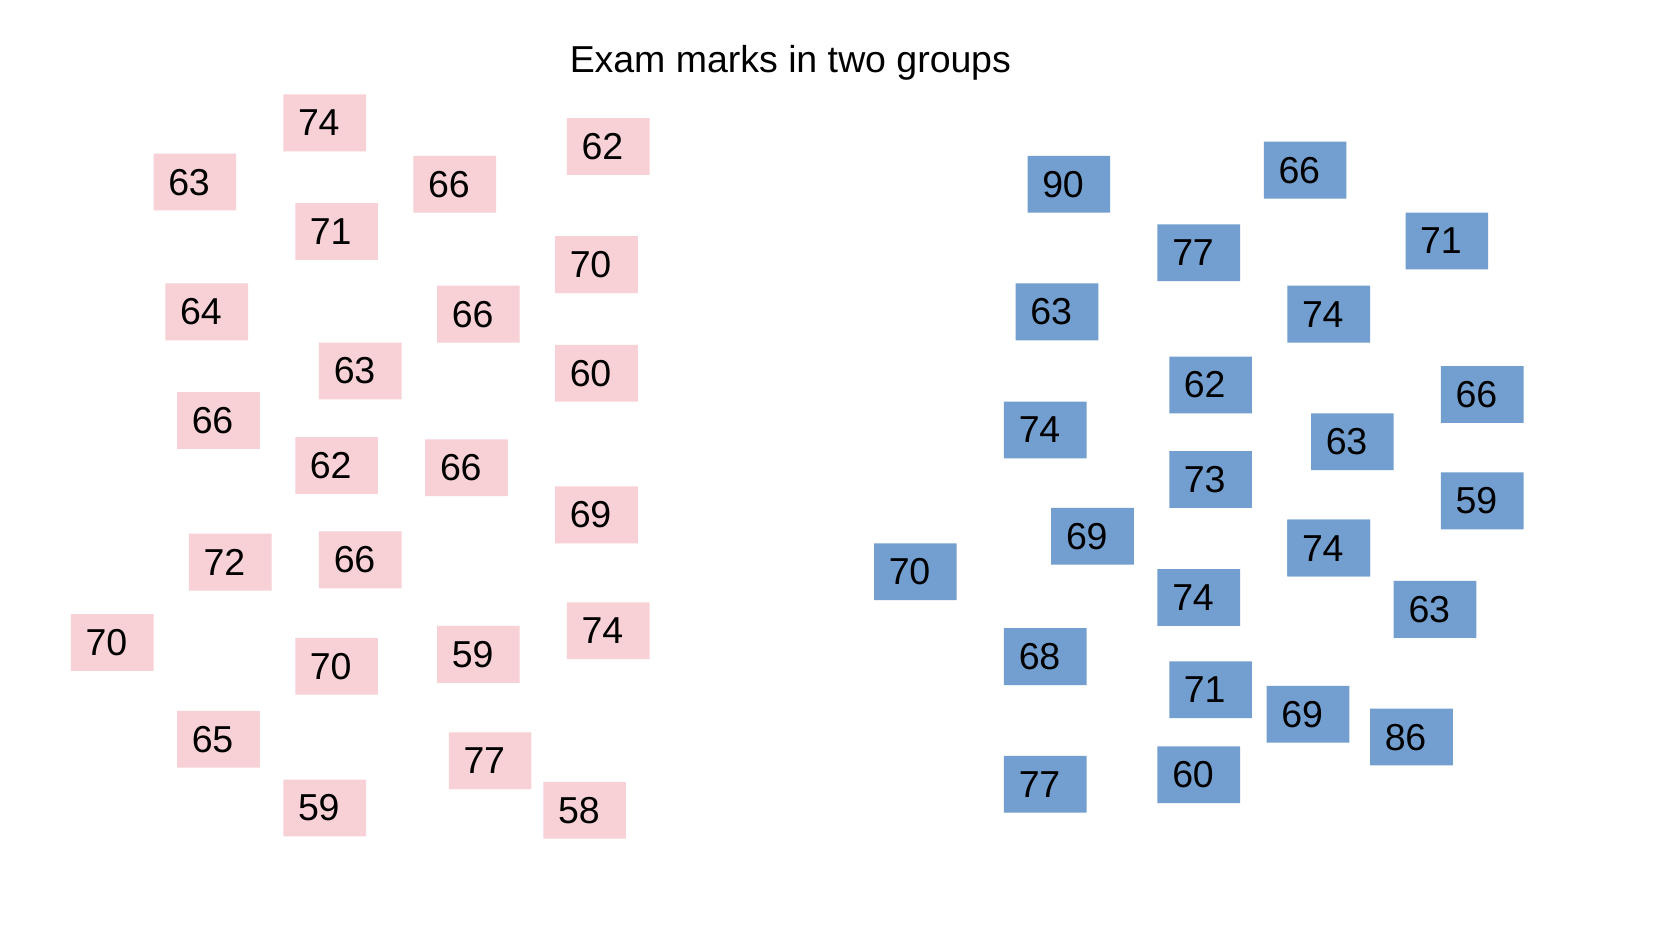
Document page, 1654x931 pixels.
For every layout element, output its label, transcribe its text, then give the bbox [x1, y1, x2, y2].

text_box 74 [1157, 569, 1241, 626]
text_box 62 [566, 118, 650, 175]
text_box 63 [1015, 283, 1099, 341]
text_box 66 [413, 155, 497, 213]
text_box 69 [1051, 507, 1134, 565]
text_box 63 [153, 153, 237, 211]
text_box 63 [1311, 413, 1394, 471]
text_box 69 [555, 486, 638, 544]
text_box 59 [1440, 472, 1524, 530]
text_box 70 [874, 543, 957, 601]
text_box 66 [177, 392, 260, 449]
text_box 66 [1440, 366, 1524, 423]
text_box 66 [318, 531, 402, 589]
text_box 70 [555, 236, 638, 294]
text_box 71 [295, 203, 378, 260]
text_box 70 [295, 637, 378, 695]
text_box 77 [1003, 755, 1087, 813]
text_box 86 [1370, 708, 1453, 766]
text_box 71 [1405, 212, 1489, 270]
text_box 64 [165, 283, 249, 341]
text_box 72 [188, 533, 272, 591]
text_box 66 [1263, 141, 1347, 199]
text_box 62 [295, 437, 378, 494]
text_box 60 [1157, 746, 1241, 804]
text_box 74 [1287, 519, 1371, 577]
text_box 90 [1027, 155, 1111, 213]
text_box 59 [437, 625, 520, 683]
text_box 63 [318, 342, 402, 400]
text_box Exam marks in two groups [555, 31, 1087, 88]
text_box 74 [283, 94, 367, 152]
text_box 73 [1169, 451, 1252, 508]
text_box 71 [1169, 661, 1252, 719]
text_box 74 [566, 602, 650, 660]
text_box 66 [437, 285, 520, 343]
text_box 65 [177, 710, 260, 768]
text_box 74 [1287, 285, 1371, 343]
text_box 68 [1003, 628, 1087, 686]
text_box 77 [448, 732, 532, 790]
text_box 62 [1169, 356, 1252, 414]
text_box 74 [1003, 401, 1087, 459]
text_box 60 [555, 344, 638, 402]
text_box 59 [283, 779, 367, 837]
text_box 77 [1157, 224, 1241, 282]
text_box 58 [543, 781, 626, 839]
text_box 66 [425, 439, 508, 497]
text_box 63 [1393, 580, 1477, 638]
text_box 70 [70, 614, 154, 671]
text_box 69 [1266, 685, 1350, 743]
